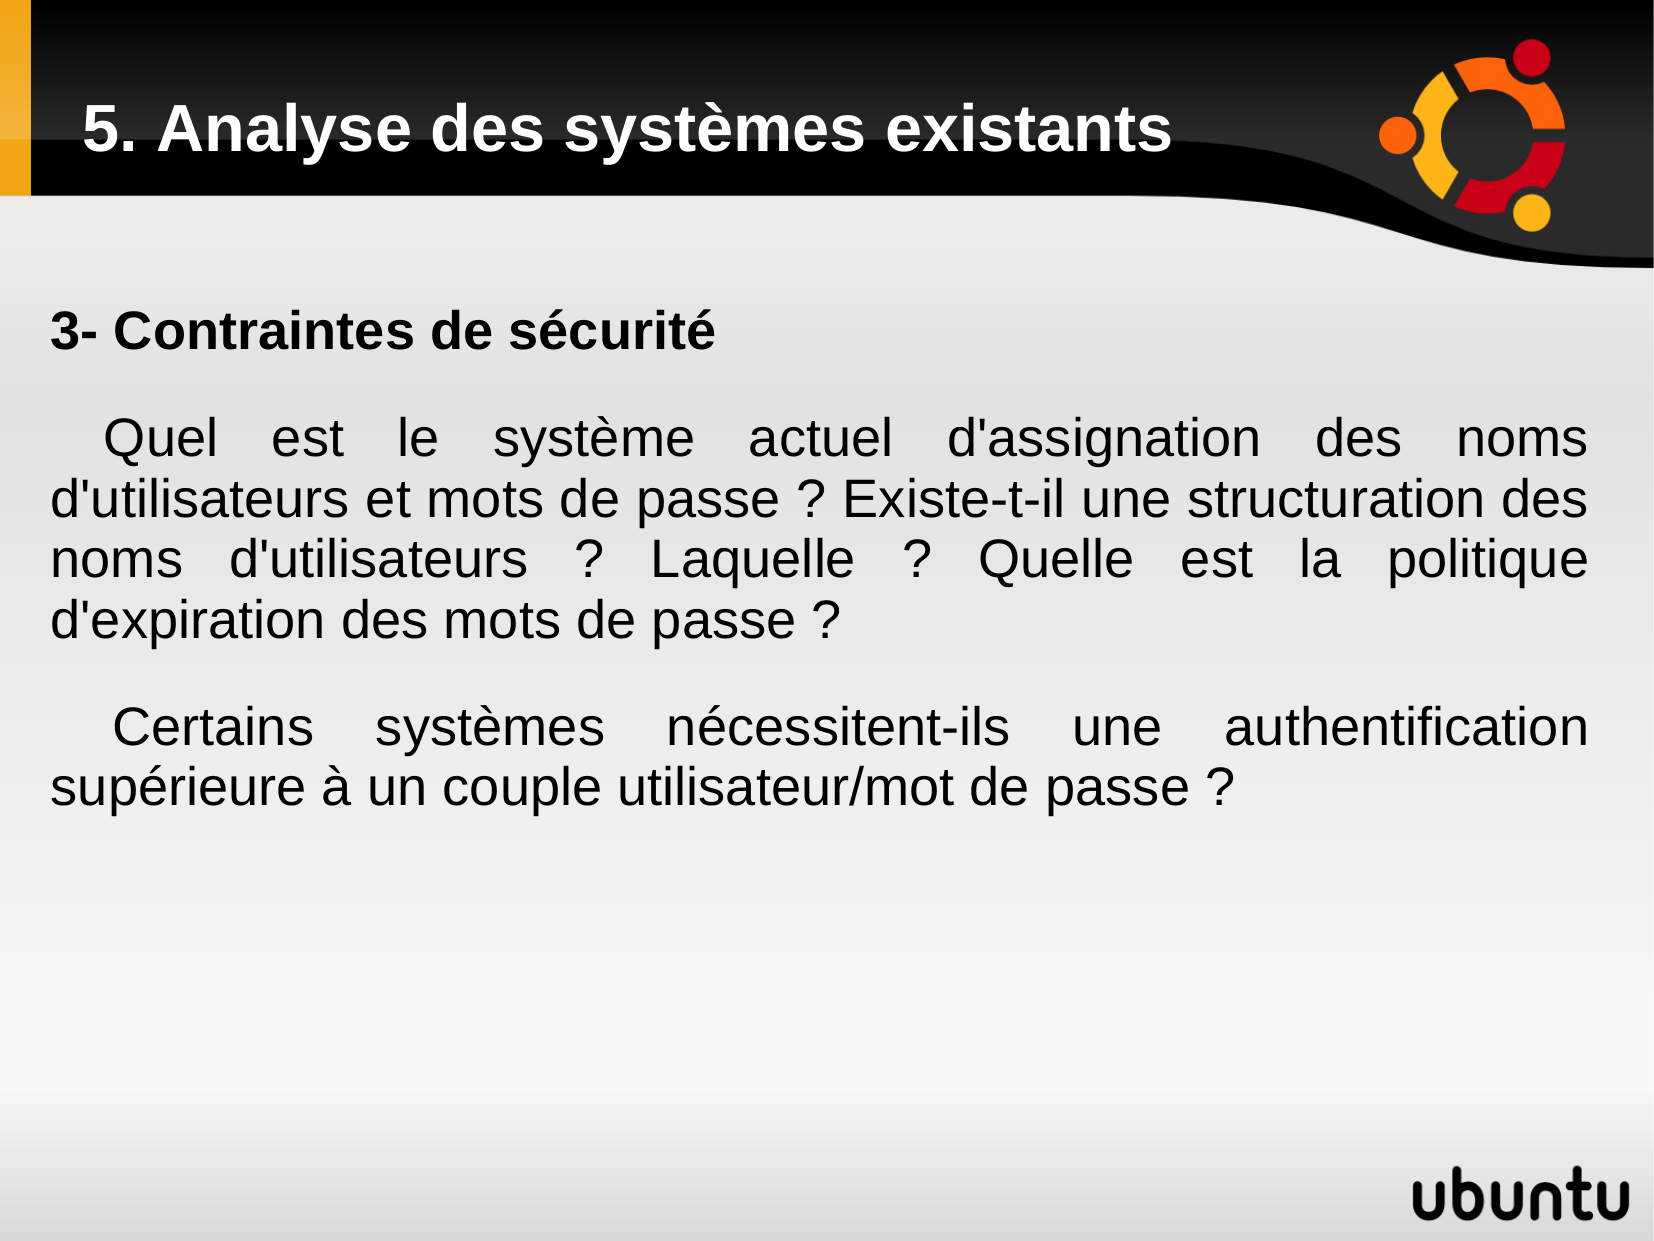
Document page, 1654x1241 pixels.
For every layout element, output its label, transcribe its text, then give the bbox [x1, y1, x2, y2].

picture [0, 0, 1654, 1241]
text_box 3- Contraintes de sécurité Quel est le système actuel d'assignation des noms d'utilisateurs et mots de passe ? Existe-t-il une structuration des noms d'utilisateurs ? Laquelle ? Quelle est la politique d'expiration des mots de passe ? Certains systèmes nécessitent-ils une authentification supérieure à un couple utilisateur/mot de passe ? [35, 293, 1607, 939]
title 5. Analyse des systèmes existants [82, 49, 1571, 207]
